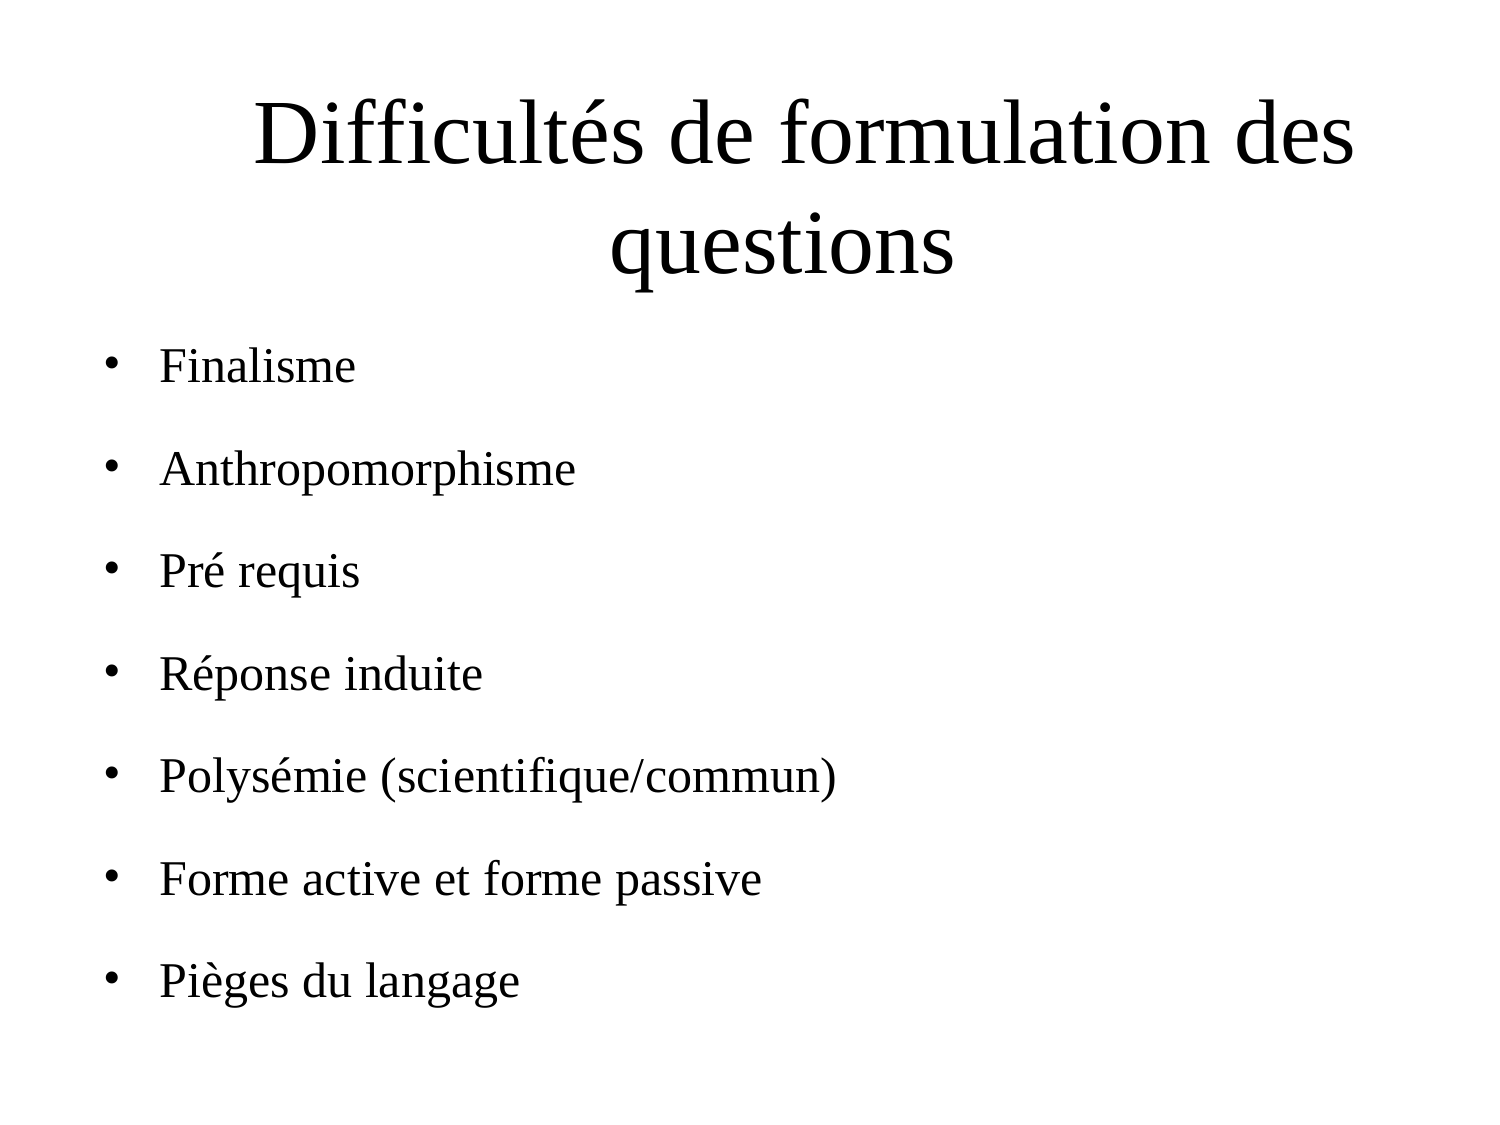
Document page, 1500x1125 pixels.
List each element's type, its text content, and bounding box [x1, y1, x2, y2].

title Difficultés de formulation des questions [149, 64, 1463, 300]
list Finalisme Anthropomorphisme Pré requis Réponse induite Polysémie (scientifique/commun) Forme active et forme passive Pièges du langage [88, 295, 1402, 1118]
